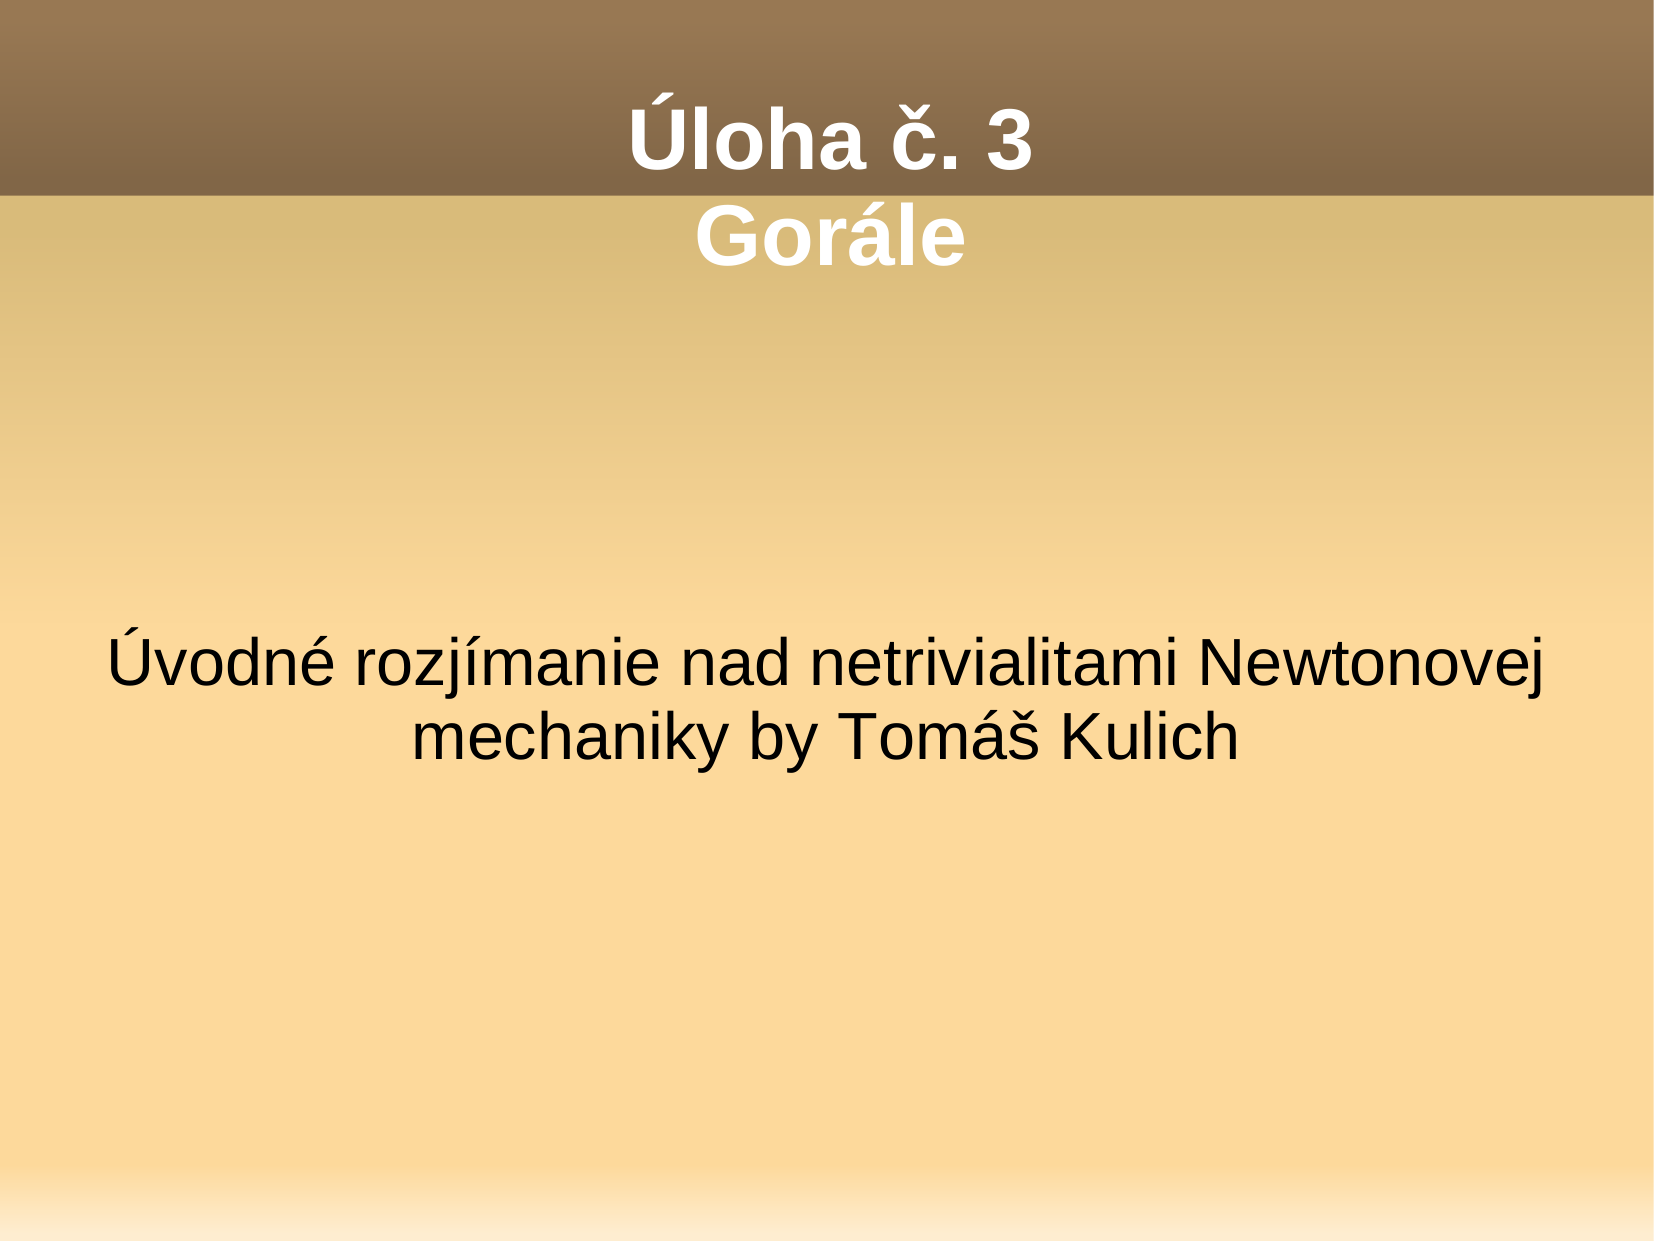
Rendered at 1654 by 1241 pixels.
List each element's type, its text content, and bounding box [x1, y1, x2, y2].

title Úloha č. 3 Gorále [86, 75, 1576, 301]
picture [0, 0, 1654, 1241]
subtitle Úvodné rozjímanie nad netrivialitami Newtonovej mechaniky by Tomáš Kulich [82, 290, 1571, 1109]
